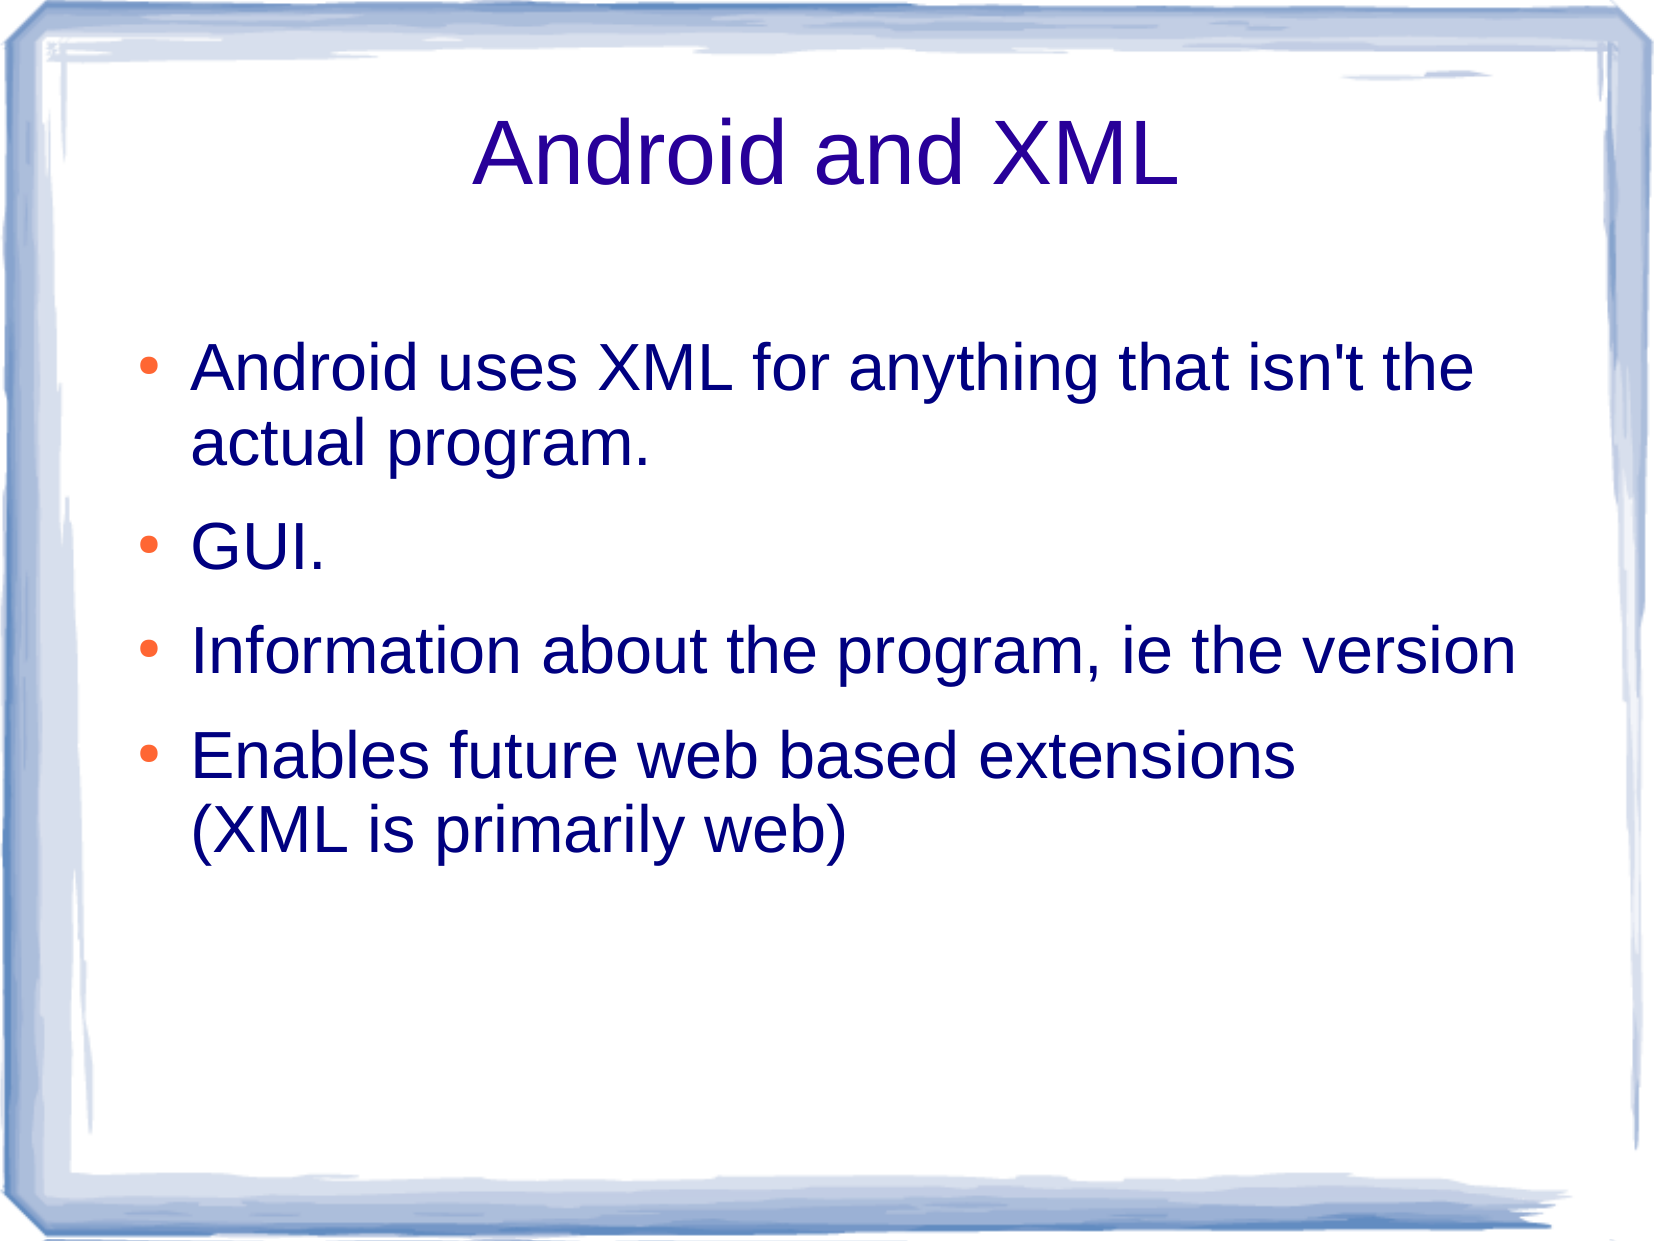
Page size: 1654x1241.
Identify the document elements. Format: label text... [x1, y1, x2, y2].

list Android uses XML for anything that isn't the actual program. GUI. Information about the program, ie the version Enables future web based extensions (XML is primarily web) [119, 329, 1573, 995]
title Android and XML [82, 56, 1571, 250]
picture [0, 0, 1654, 1241]
